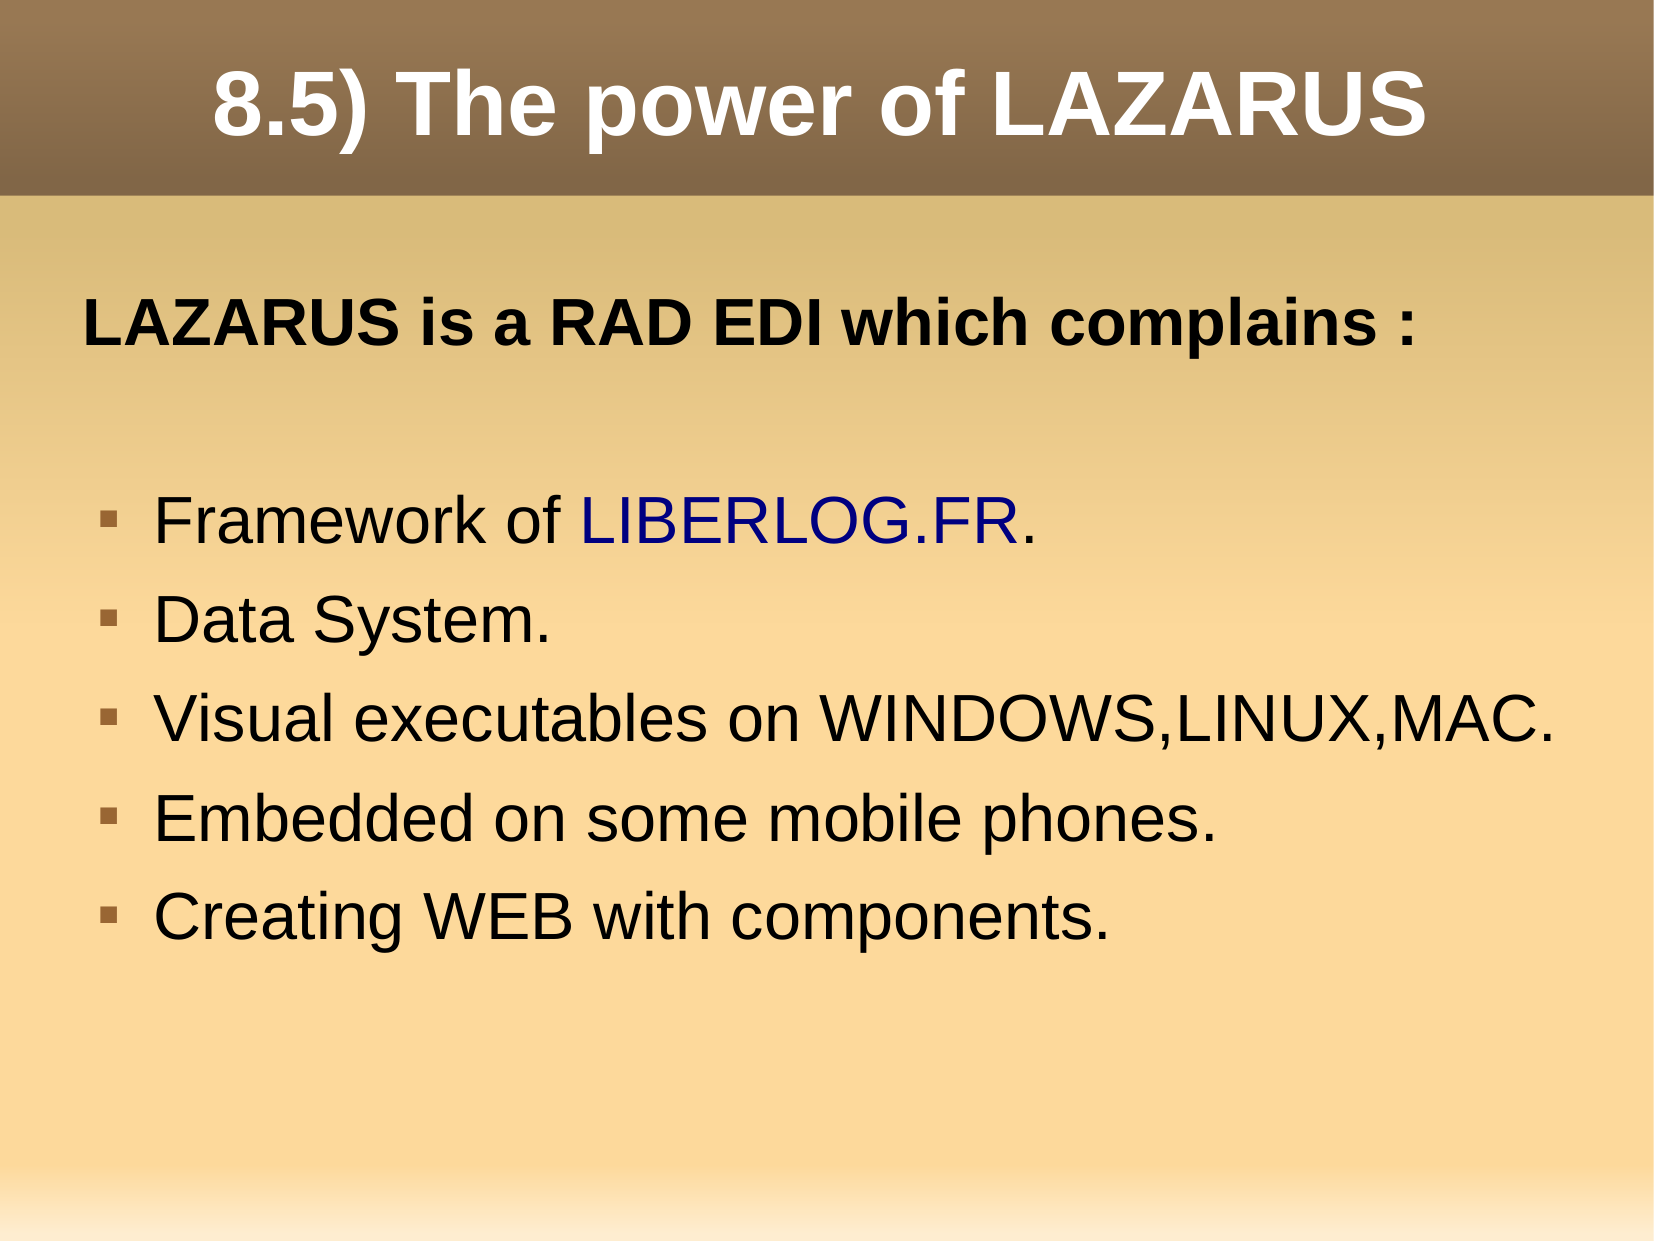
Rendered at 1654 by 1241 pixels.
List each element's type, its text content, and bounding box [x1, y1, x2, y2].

title 8.5) The power of LAZARUS [76, 0, 1565, 208]
picture [0, 0, 1654, 1241]
list LAZARUS is a RAD EDI which complains : Framework of LIBERLOG.FR. Data System. Visual executables on WINDOWS,LINUX,MAC. Embedded on some mobile phones. Creating WEB with components. [82, 290, 1571, 1109]
